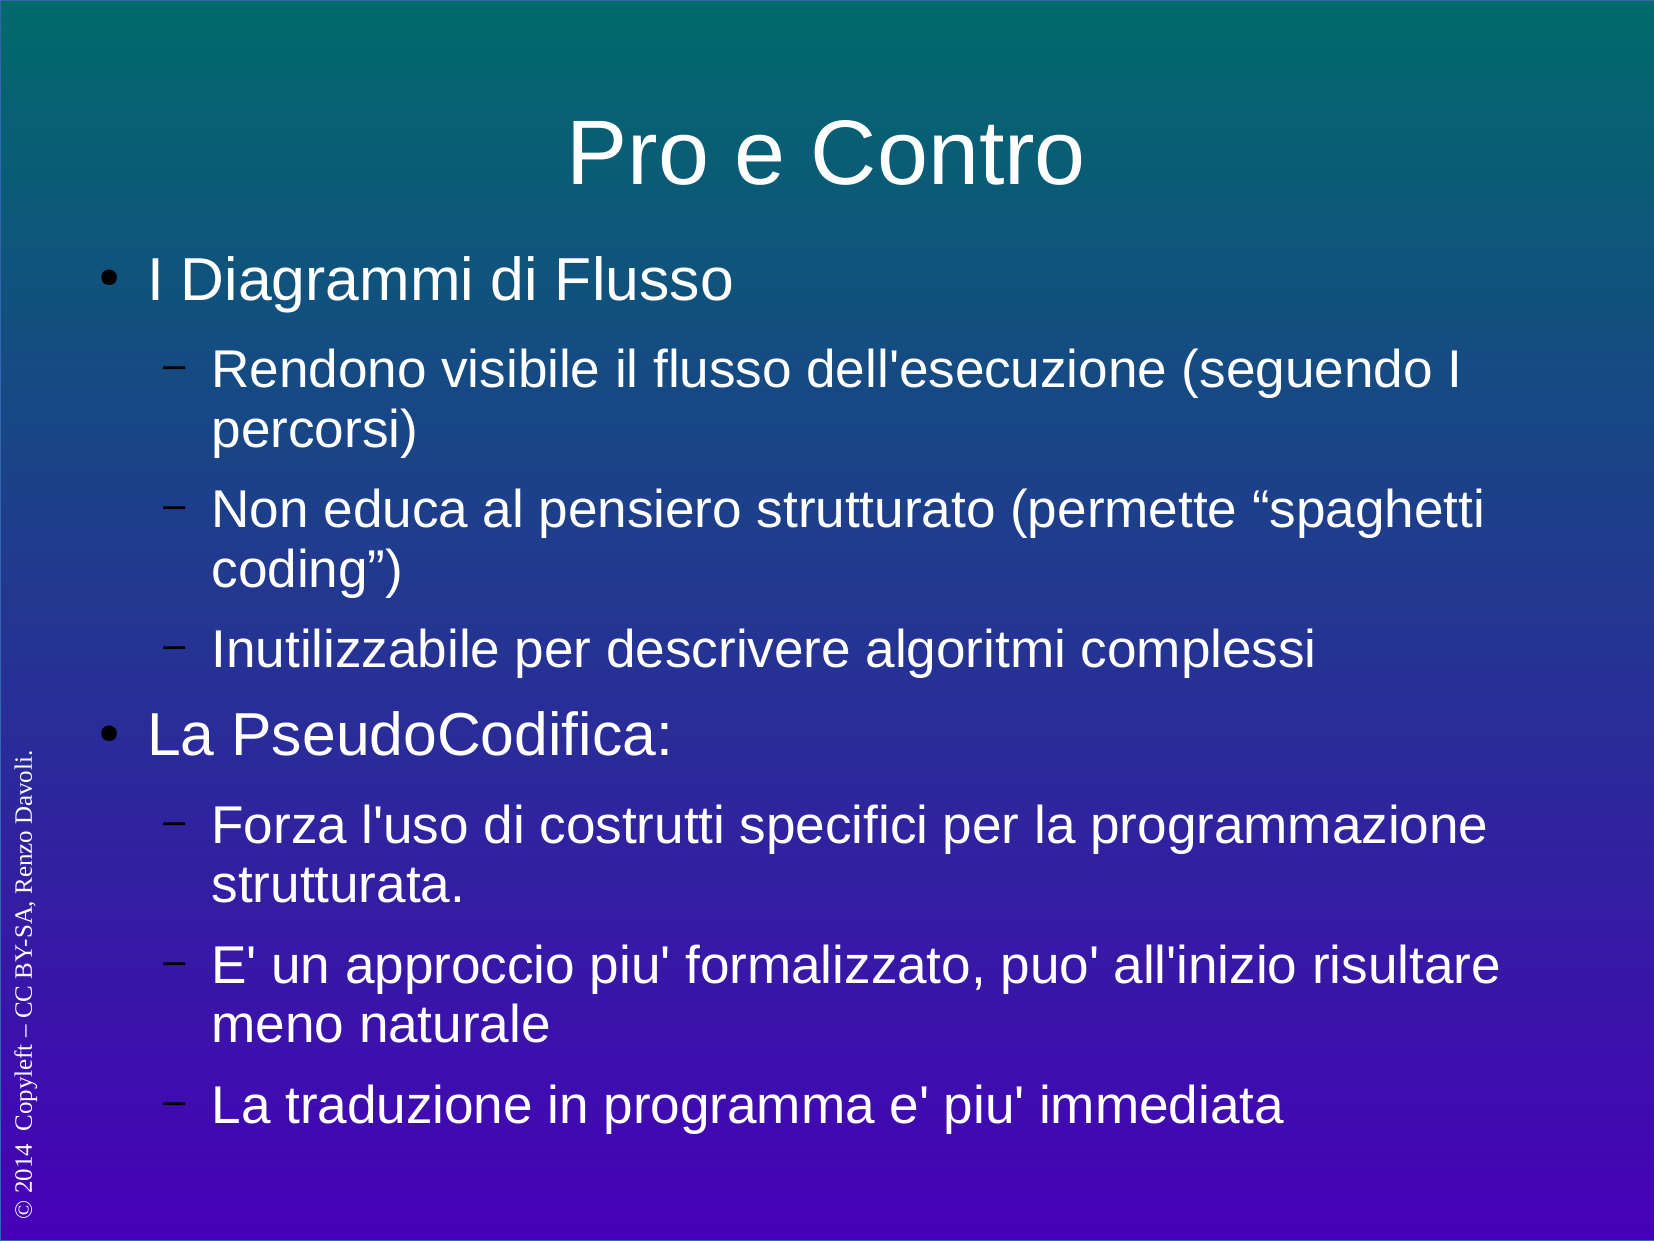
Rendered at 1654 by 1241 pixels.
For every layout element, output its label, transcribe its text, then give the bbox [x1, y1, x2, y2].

title Pro e Contro [82, 49, 1571, 245]
list I Diagrammi di Flusso Rendono visibile il flusso dell'esecuzione (seguendo I percorsi) Non educa al pensiero strutturato (permette “spaghetti coding”) Inutilizzabile per descrivere algoritmi complessi La PseudoCodifica: Forza l'uso di costrutti specifici per la programmazione strutturata. E' un approccio piu' formalizzato, puo' all'inizio risultare meno naturale La traduzione in programma e' piu' immediata [82, 245, 1571, 1141]
